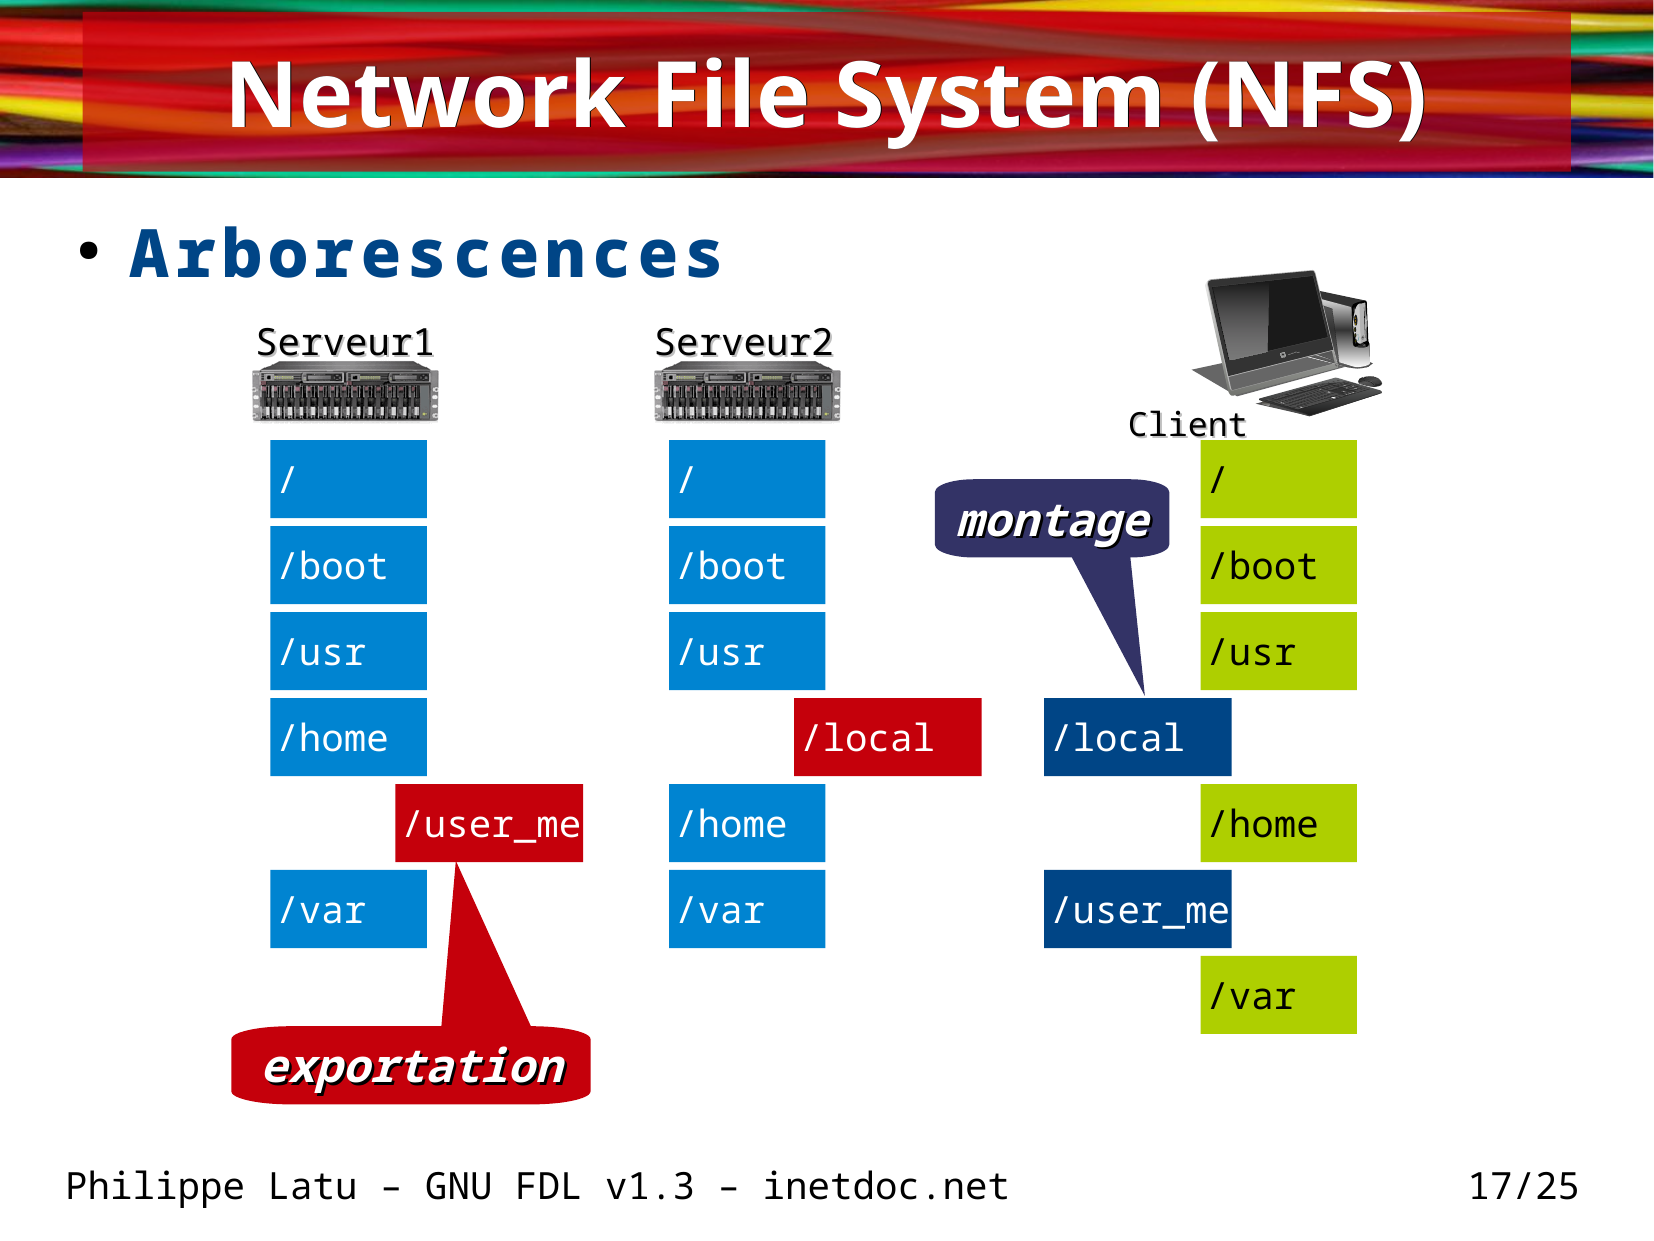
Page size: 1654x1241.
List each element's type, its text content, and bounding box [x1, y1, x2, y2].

text_box /local [794, 698, 982, 777]
text_box /var [669, 869, 826, 949]
text_box / [270, 440, 427, 519]
text_box Serveur2 [647, 309, 840, 372]
text_box /home [1200, 784, 1357, 863]
text_box exportation [231, 860, 591, 1105]
picture [1181, 269, 1388, 426]
text_box /var [1200, 955, 1357, 1034]
picture [249, 343, 443, 443]
text_box Client [1122, 395, 1257, 452]
picture [651, 343, 845, 443]
text_box /boot [669, 526, 826, 605]
text_box montage [934, 479, 1170, 696]
text_box /user_me [1044, 869, 1232, 949]
text_box / [1200, 440, 1357, 519]
text_box /user_me [395, 784, 584, 863]
text_box /boot [1200, 526, 1357, 605]
text_box /usr [270, 612, 427, 691]
text_box /home [669, 784, 826, 863]
text_box / [669, 440, 826, 519]
text_box Serveur1 [249, 291, 441, 391]
text_box /usr [1200, 612, 1357, 691]
title Network File System (NFS) [82, 11, 1571, 172]
text_box /boot [270, 526, 427, 605]
text_box /local [1044, 698, 1232, 777]
text_box /usr [669, 612, 826, 691]
text_box Philippe Latu – GNU FDL v1.3 – inetdoc.net <numéro>/25 [59, 1133, 1595, 1237]
text_box /home [270, 698, 427, 777]
text_box /var [270, 869, 427, 949]
list Arborescences [59, 206, 1571, 1098]
picture [0, 0, 1654, 178]
